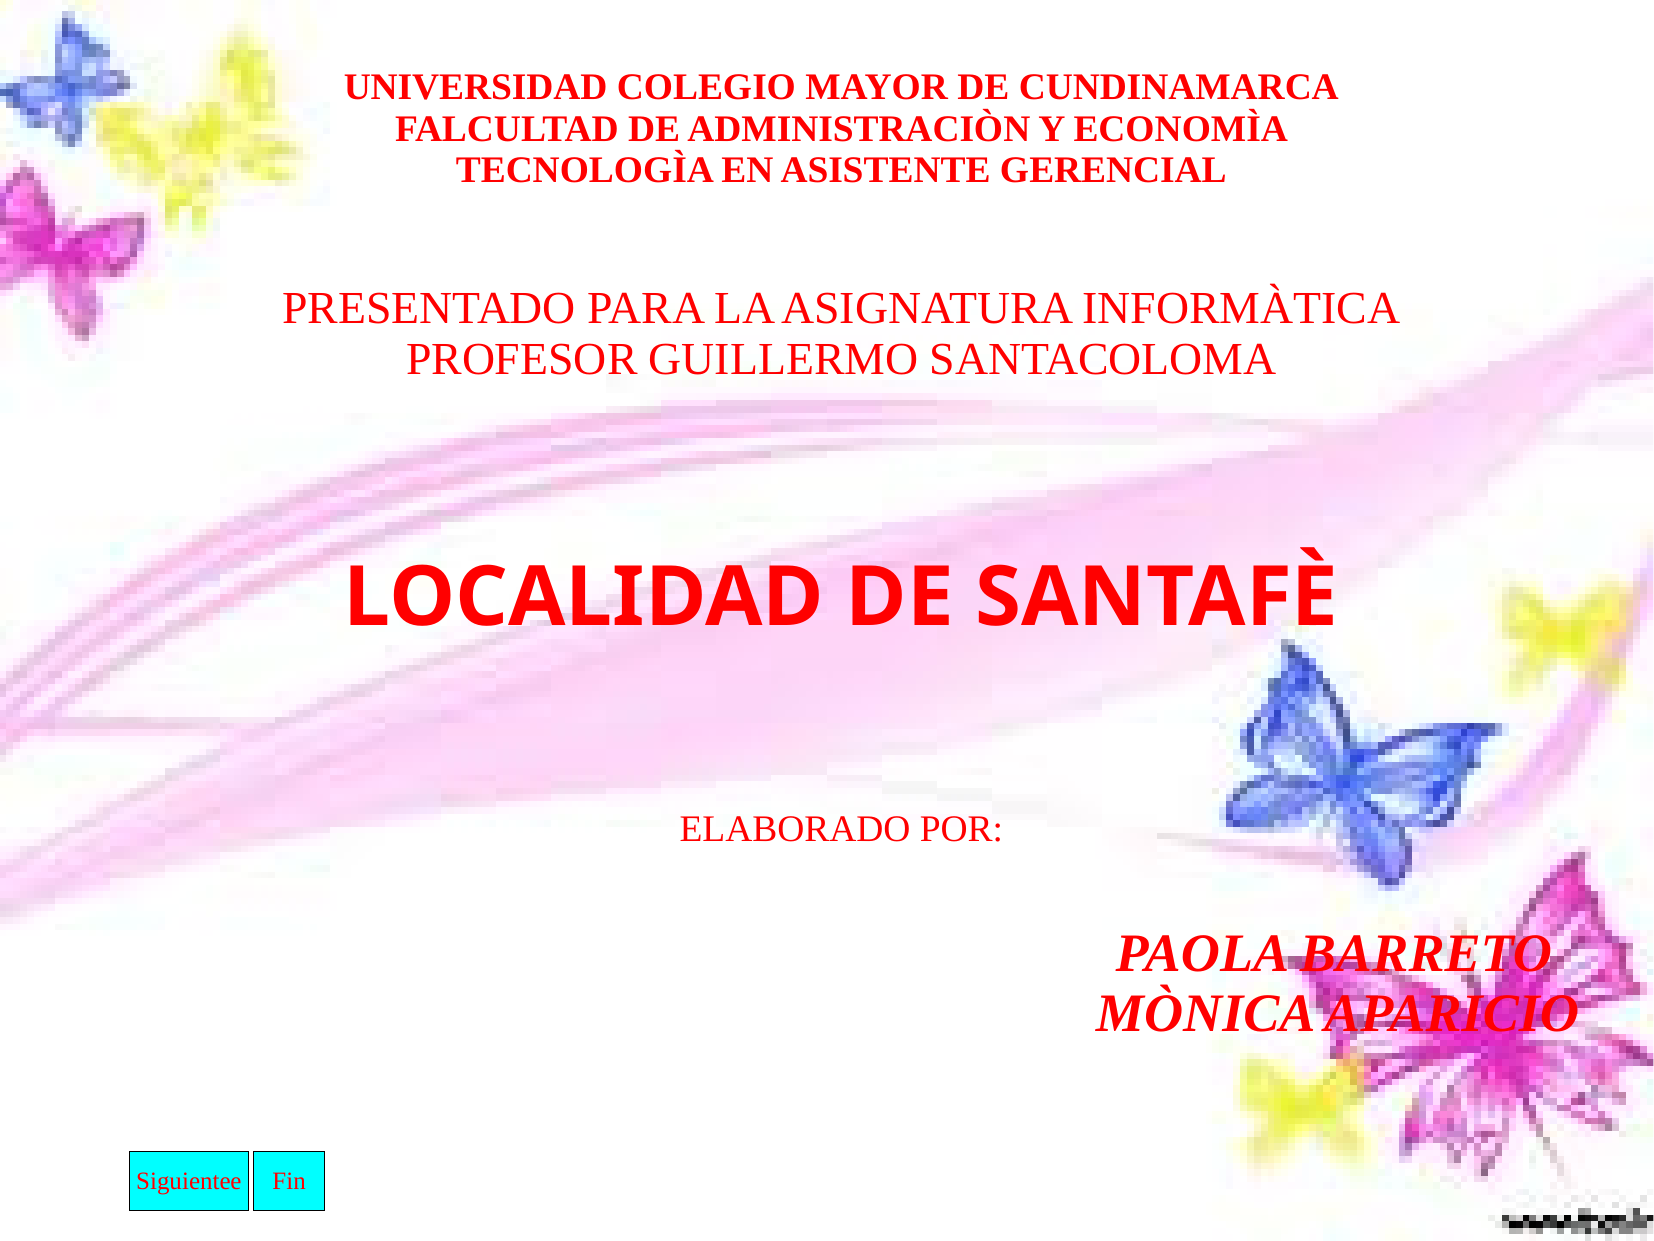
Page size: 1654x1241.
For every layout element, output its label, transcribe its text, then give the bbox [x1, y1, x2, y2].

text_box UNIVERSIDAD COLEGIO MAYOR DE CUNDINAMARCA FALCULTAD DE ADMINISTRACIÒN Y ECONOMÌA TECNOLOGÌA EN ASISTENTE GERENCIAL PRESENTADO PARA LA ASIGNATURA INFORMÀTICA PROFESOR GUILLERMO SANTACOLOMA LOCALIDAD DE SANTAFÈ ELABORADO POR: PAOLA BARRETO MÒNICA APARICIO [88, 59, 1595, 1182]
text_box Fin [253, 1151, 325, 1211]
text_box Siguientee [129, 1151, 249, 1211]
picture [0, 0, 1654, 1241]
